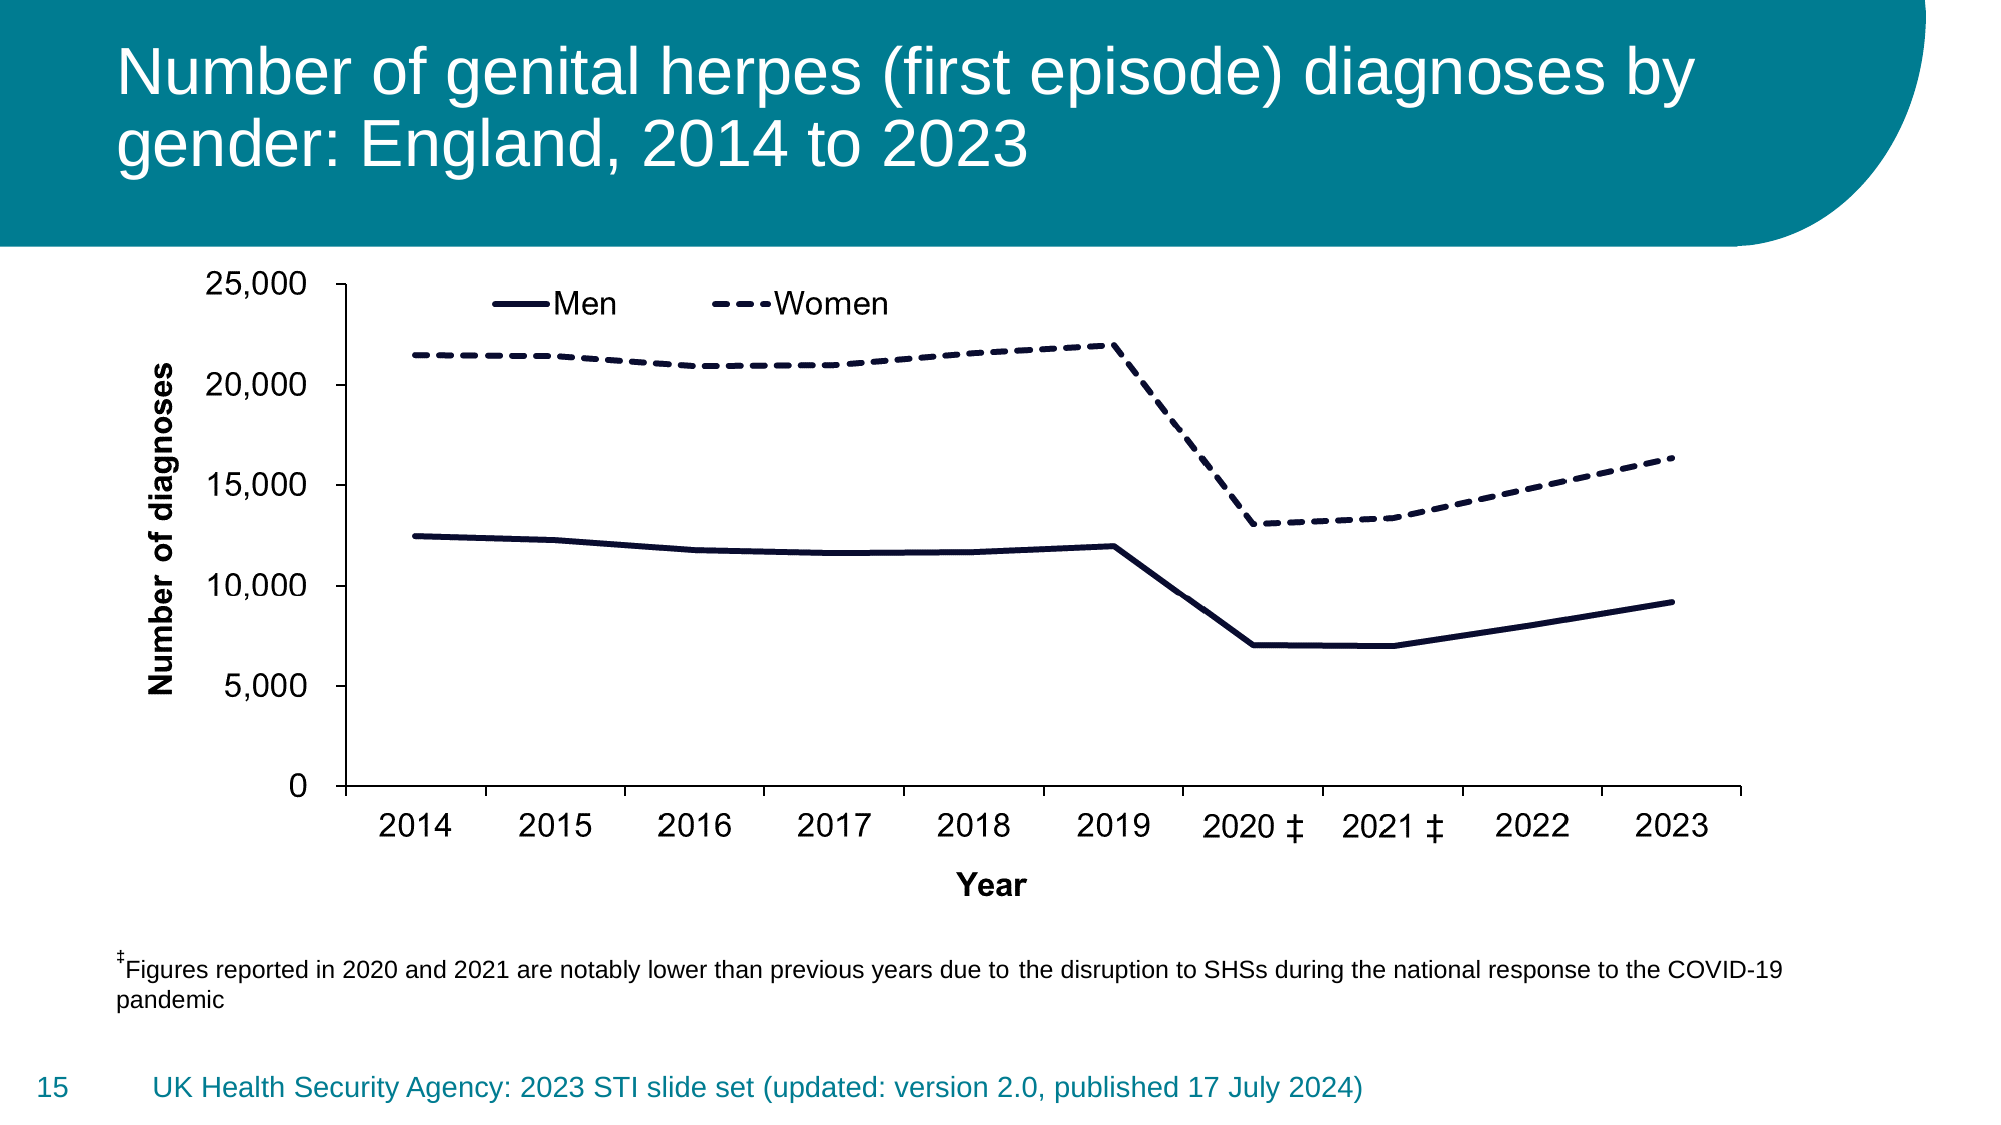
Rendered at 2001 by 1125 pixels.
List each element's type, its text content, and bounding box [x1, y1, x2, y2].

text_box UK Health Security Agency: 2023 STI slide set (updated: version 2.0, published 17 July 2024) [137, 1056, 1780, 1116]
title Number of genital herpes (first episode) diagnoses by gender: England, 2014 to 2023 [101, 29, 1747, 189]
text_box [21, 1056, 120, 1117]
text_box ‡Figures reported in 2020 and 2021 are notably lower than previous years due to the disruption to SHSs during the national response to the COVID-19 pandemic [101, 939, 1911, 1021]
picture [119, 260, 1747, 931]
